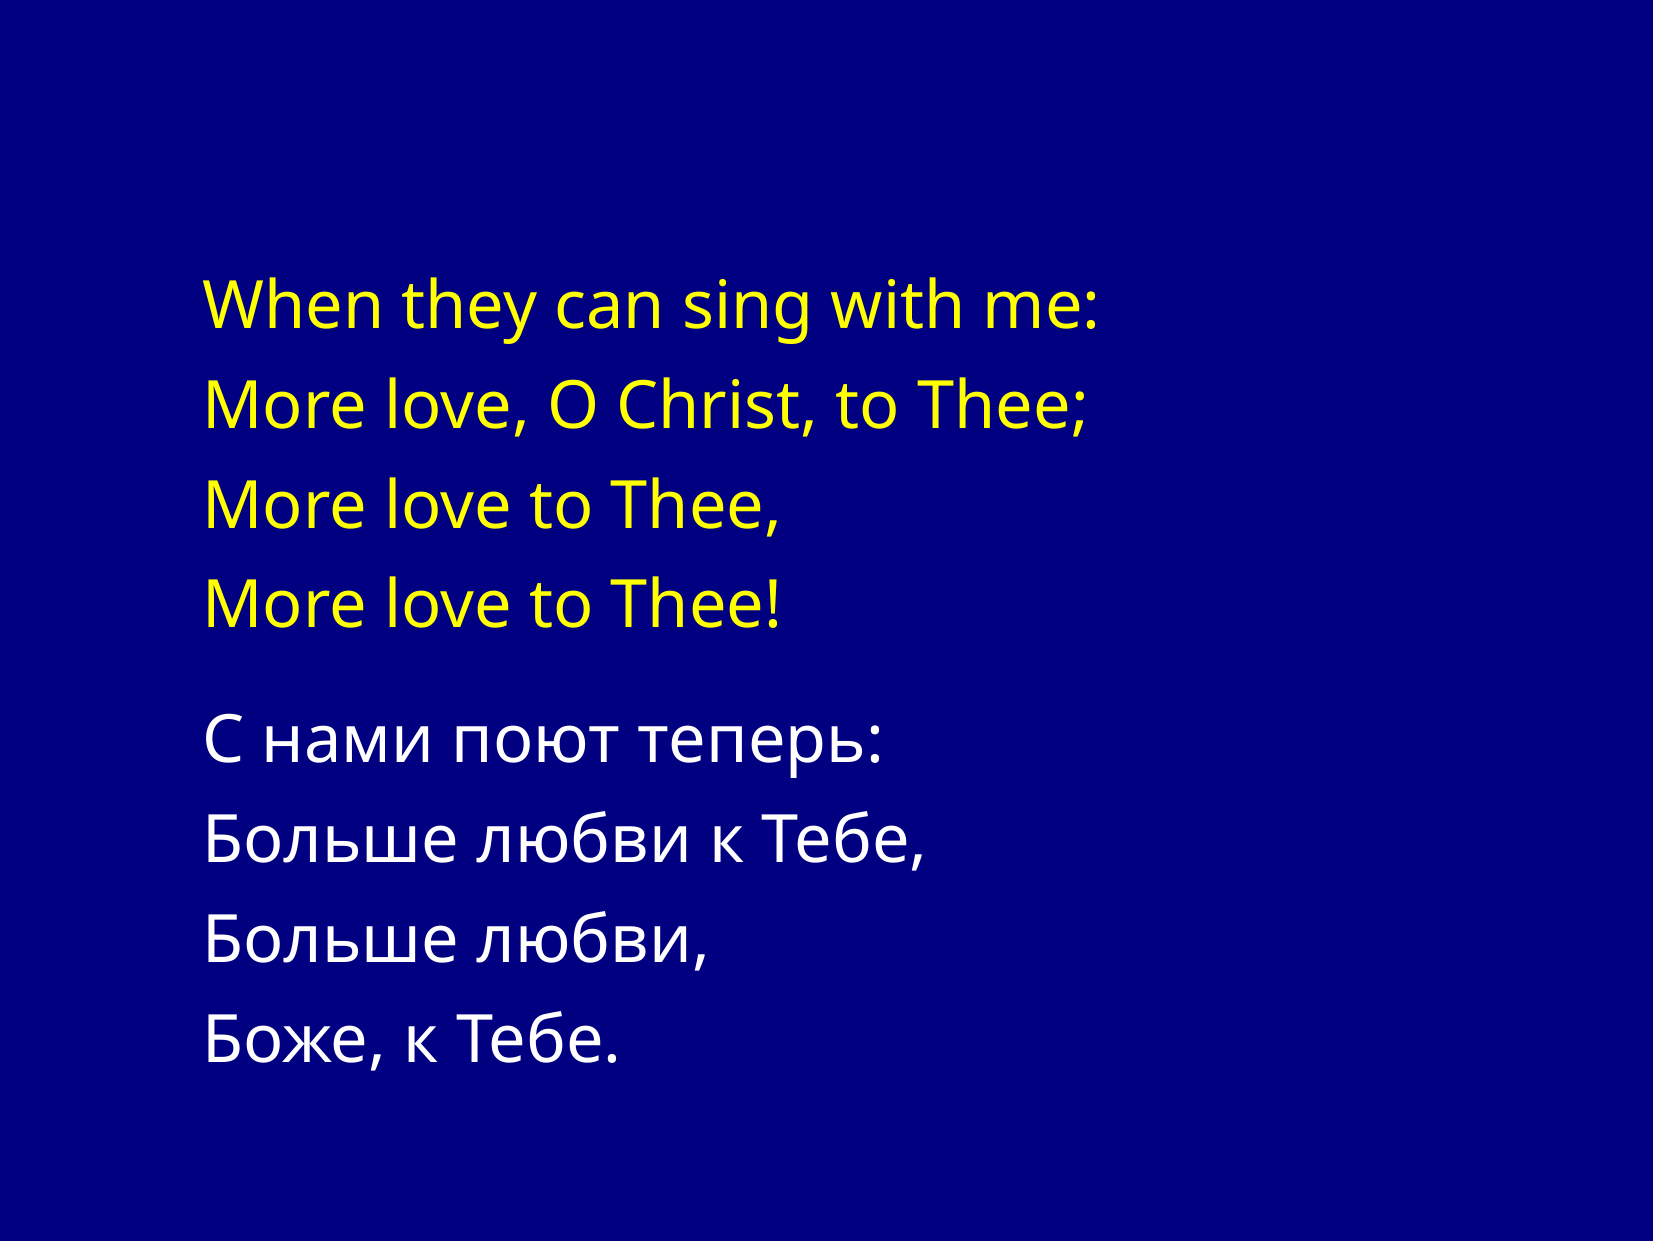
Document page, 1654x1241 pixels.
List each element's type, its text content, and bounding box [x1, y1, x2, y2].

text_box When they can sing with me: More love, O Christ, to Thee; More love to Thee, More love to Thee! [75, 150, 1576, 638]
text_box С нами поют теперь: Больше любви к Тебе, Больше любви, Боже, к Тебе. [75, 675, 1576, 1163]
